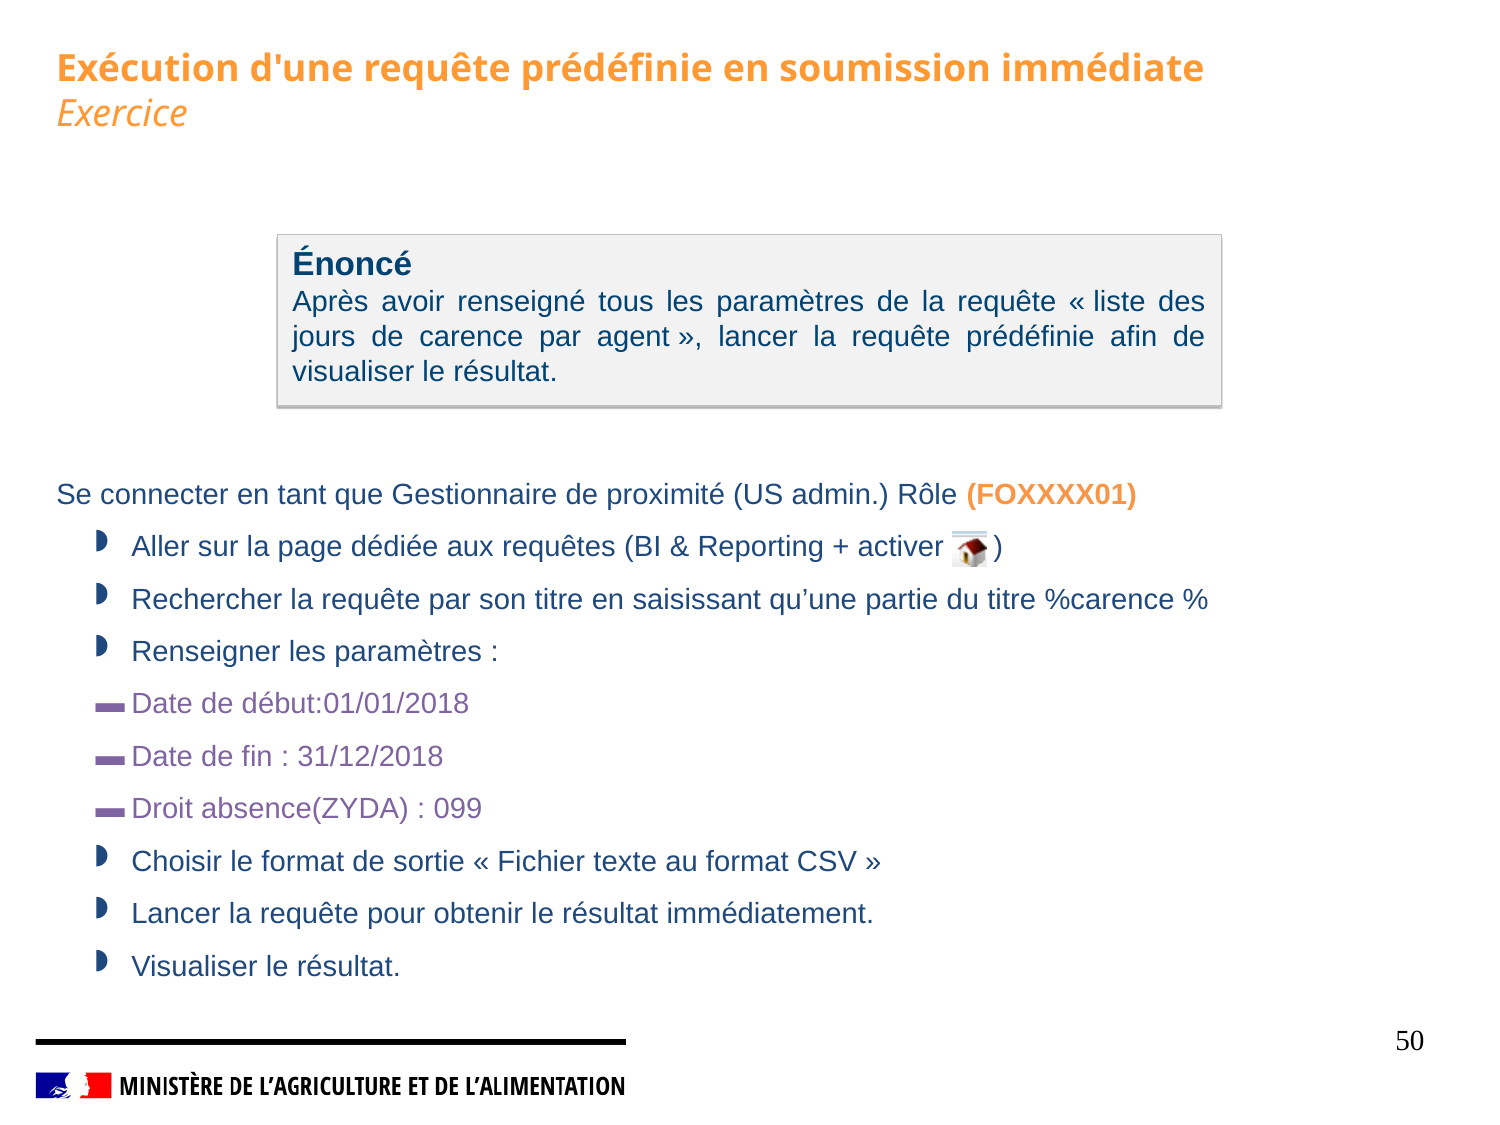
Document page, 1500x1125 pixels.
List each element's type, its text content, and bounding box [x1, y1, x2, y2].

text_box Énoncé Après avoir renseigné tous les paramètres de la requête « liste des jours de carence par agent », lancer la requête prédéfinie afin de visualiser le résultat. [277, 234, 1222, 407]
text_box Se connecter en tant que Gestionnaire de proximité (US admin.) Rôle (FOXXXX01) Aller sur la page dédiée aux requêtes (BI & Reporting + activer ) Rechercher la requête par son titre en saisissant qu’une partie du titre %carence % Renseigner les paramètres : Date de début:01/01/2018 Date de fin : 31/12/2018 Droit absence(ZYDA) : 099 Choisir le format de sortie « Fichier texte au format CSV » Lancer la requête pour obtenir le résultat immédiatement. Visualiser le résultat. [41, 180, 1458, 1036]
picture [952, 531, 987, 567]
text_box Exécution d'une requête prédéfinie en soumission immédiate Exercice [41, 36, 1500, 142]
picture [35, 1039, 626, 1099]
